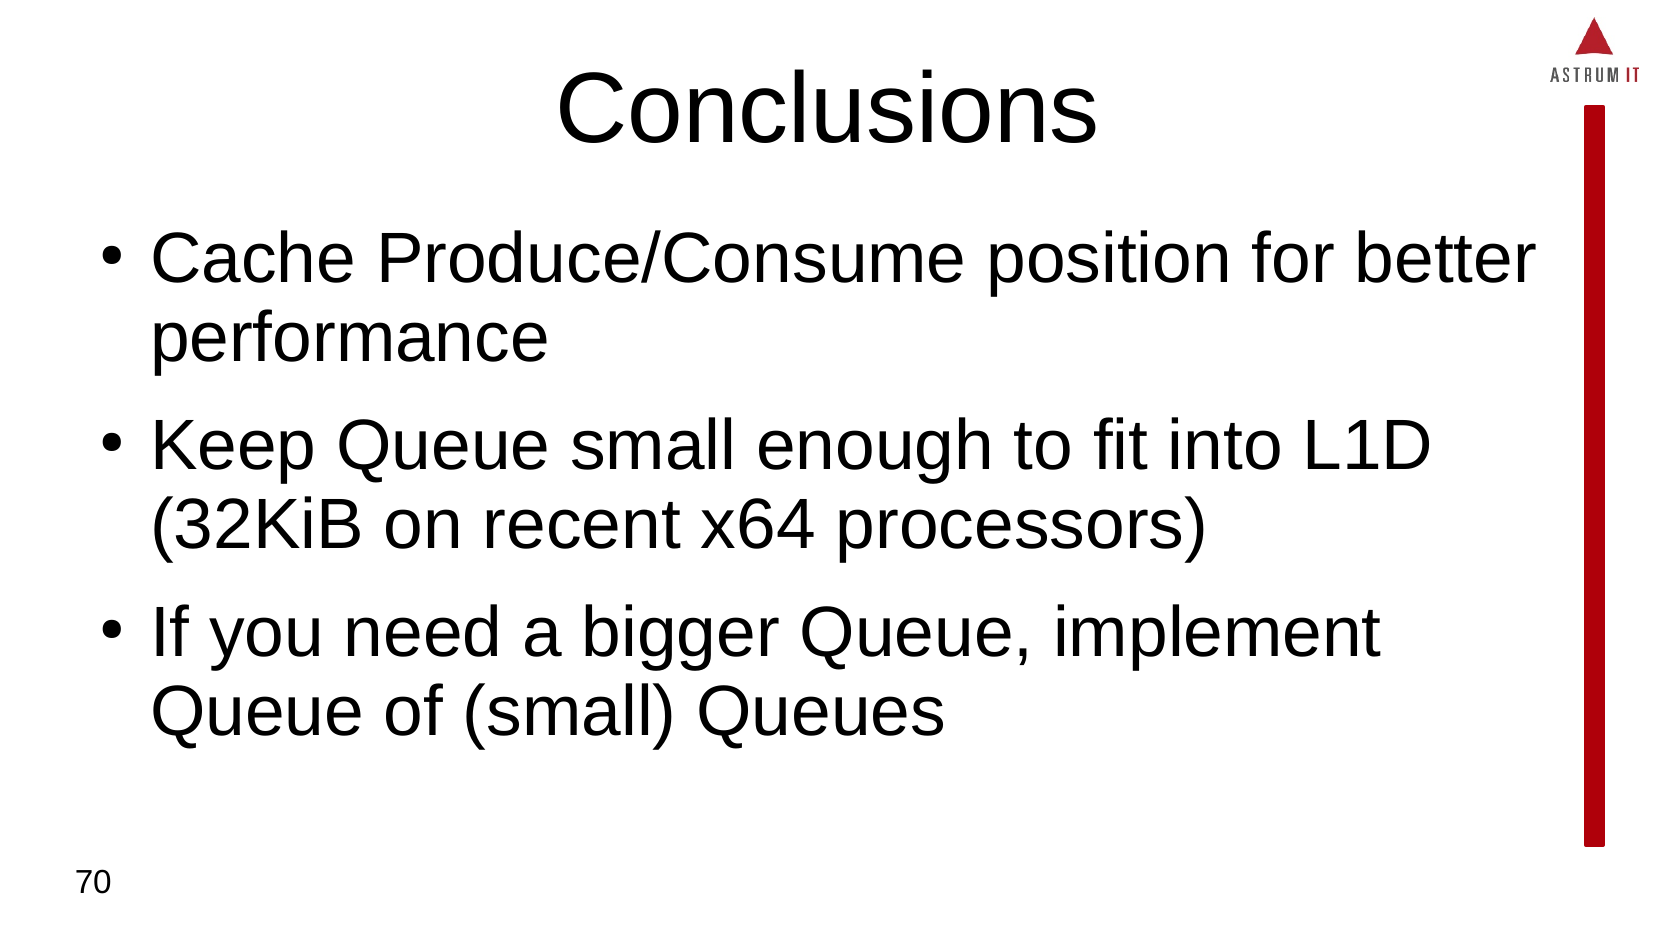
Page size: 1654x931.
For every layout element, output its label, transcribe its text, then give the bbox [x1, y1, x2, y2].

title Conclusions [114, 30, 1541, 186]
picture [1550, 17, 1639, 82]
list Cache Produce/Consume position for better performance Keep Queue small enough to fit into L1D (32KiB on recent x64 processors) If you need a bigger Queue, implement Queue of (small) Queues [82, 217, 1571, 757]
